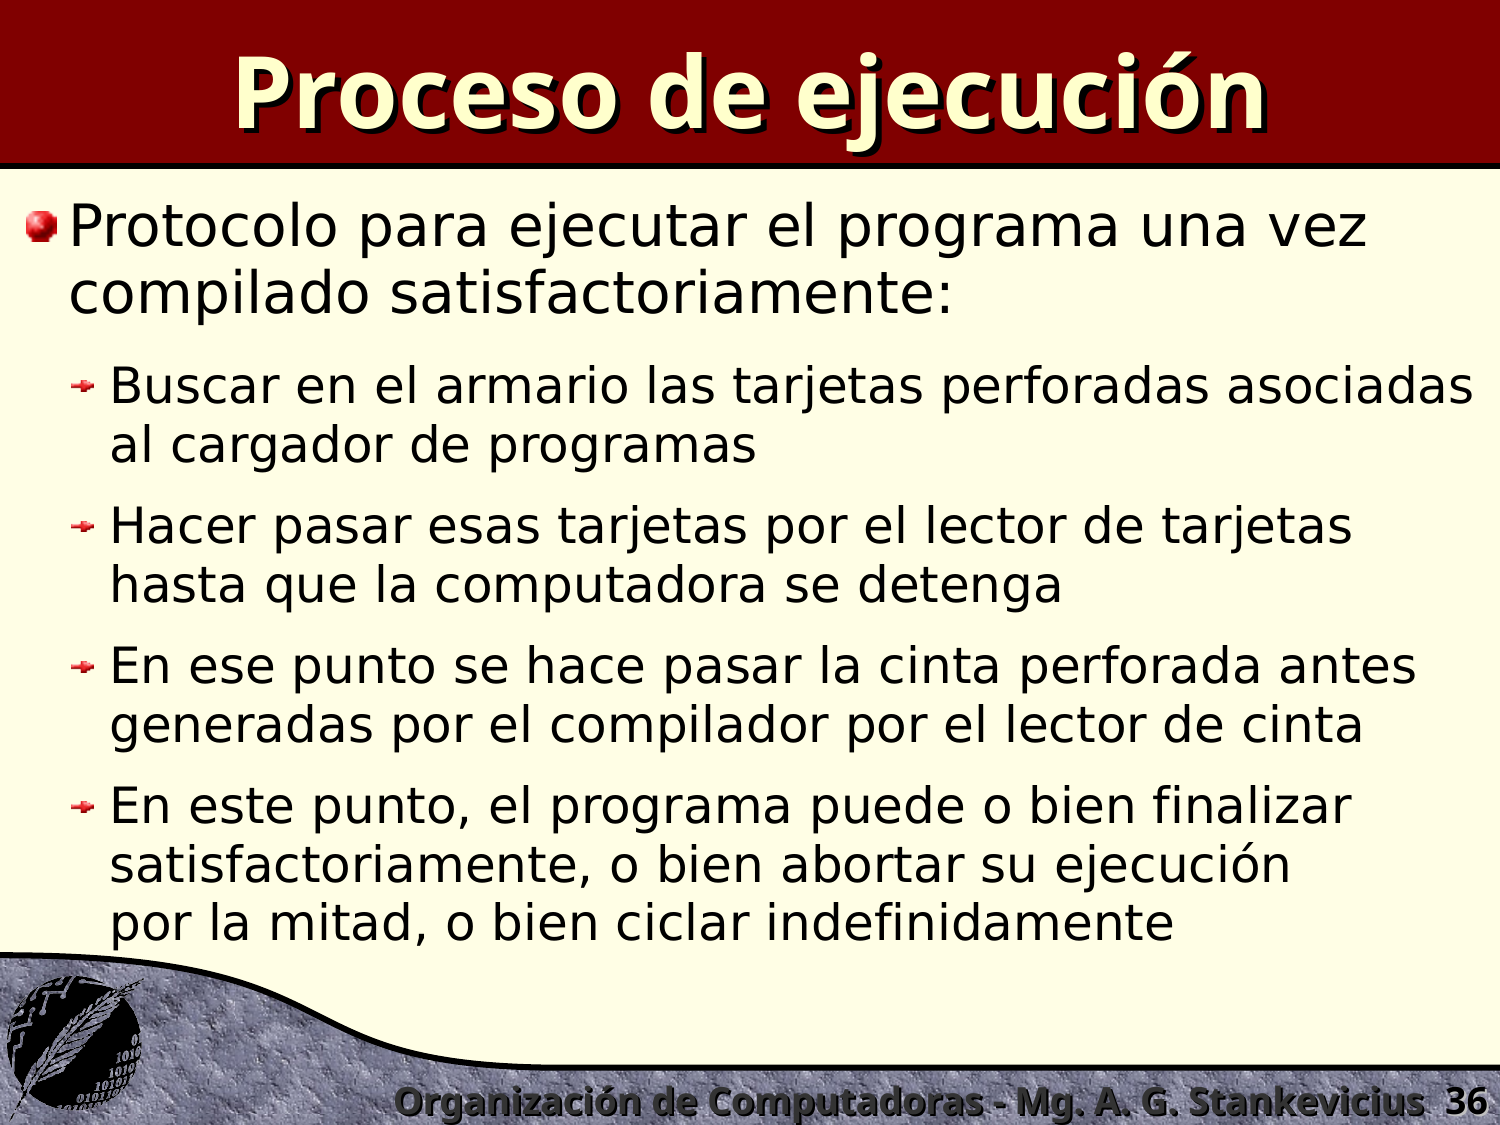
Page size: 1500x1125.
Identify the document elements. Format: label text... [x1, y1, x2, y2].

list Protocolo para ejecutar el programa una vez compilado satisfactoriamente: Buscar en el armario las tarjetas perforadas asociadas al cargador de programas Hacer pasar esas tarjetas por el lector de tarjetas hasta que la computadora se detenga En ese punto se hace pasar la cinta perforada antes generadas por el compilador por el lector de cinta En este punto, el programa puede o bien finalizar satisfactoriamente, o bien abortar su ejecución por la mitad, o bien ciclar indefinidamente [11, 192, 1486, 956]
picture [1058, 1100, 1065, 1110]
picture [802, 1100, 806, 1110]
title Proceso de ejecución [15, 5, 1485, 160]
picture [0, 959, 1500, 1125]
picture [448, 1100, 455, 1110]
